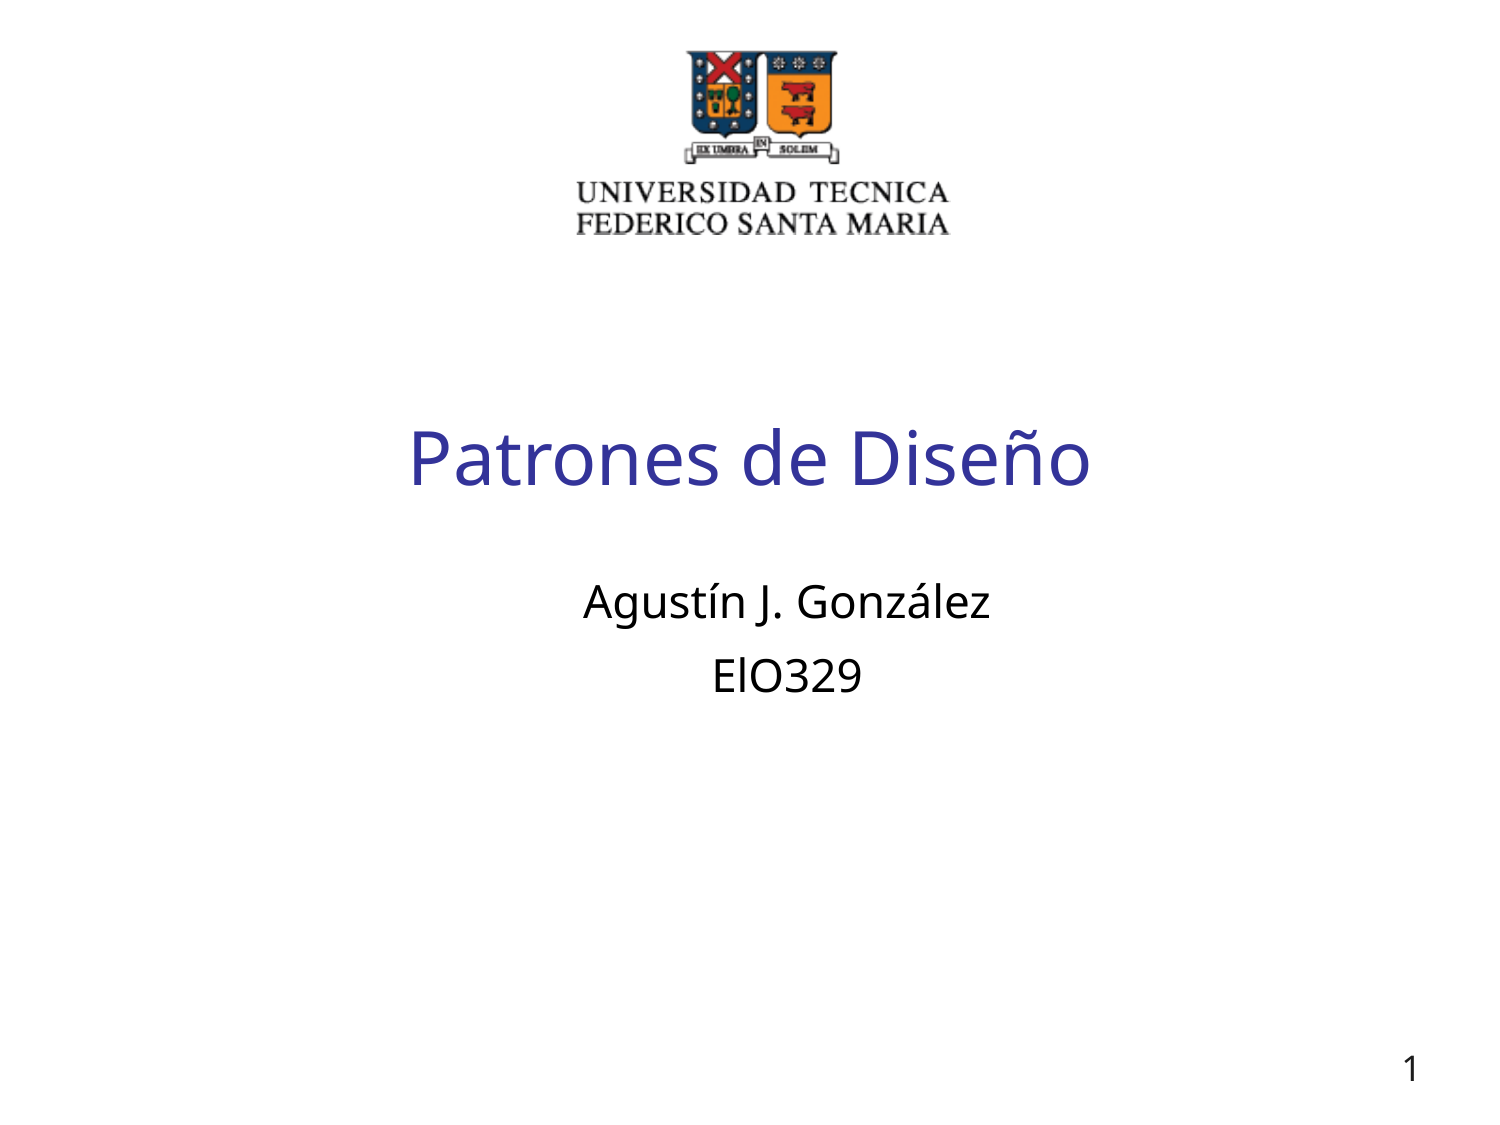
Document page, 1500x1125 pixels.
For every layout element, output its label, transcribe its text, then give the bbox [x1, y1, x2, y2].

title Patrones de Diseño [75, 359, 1426, 515]
picture [575, 49, 951, 235]
subtitle Agustín J. González ElO329 [74, 562, 1425, 1021]
